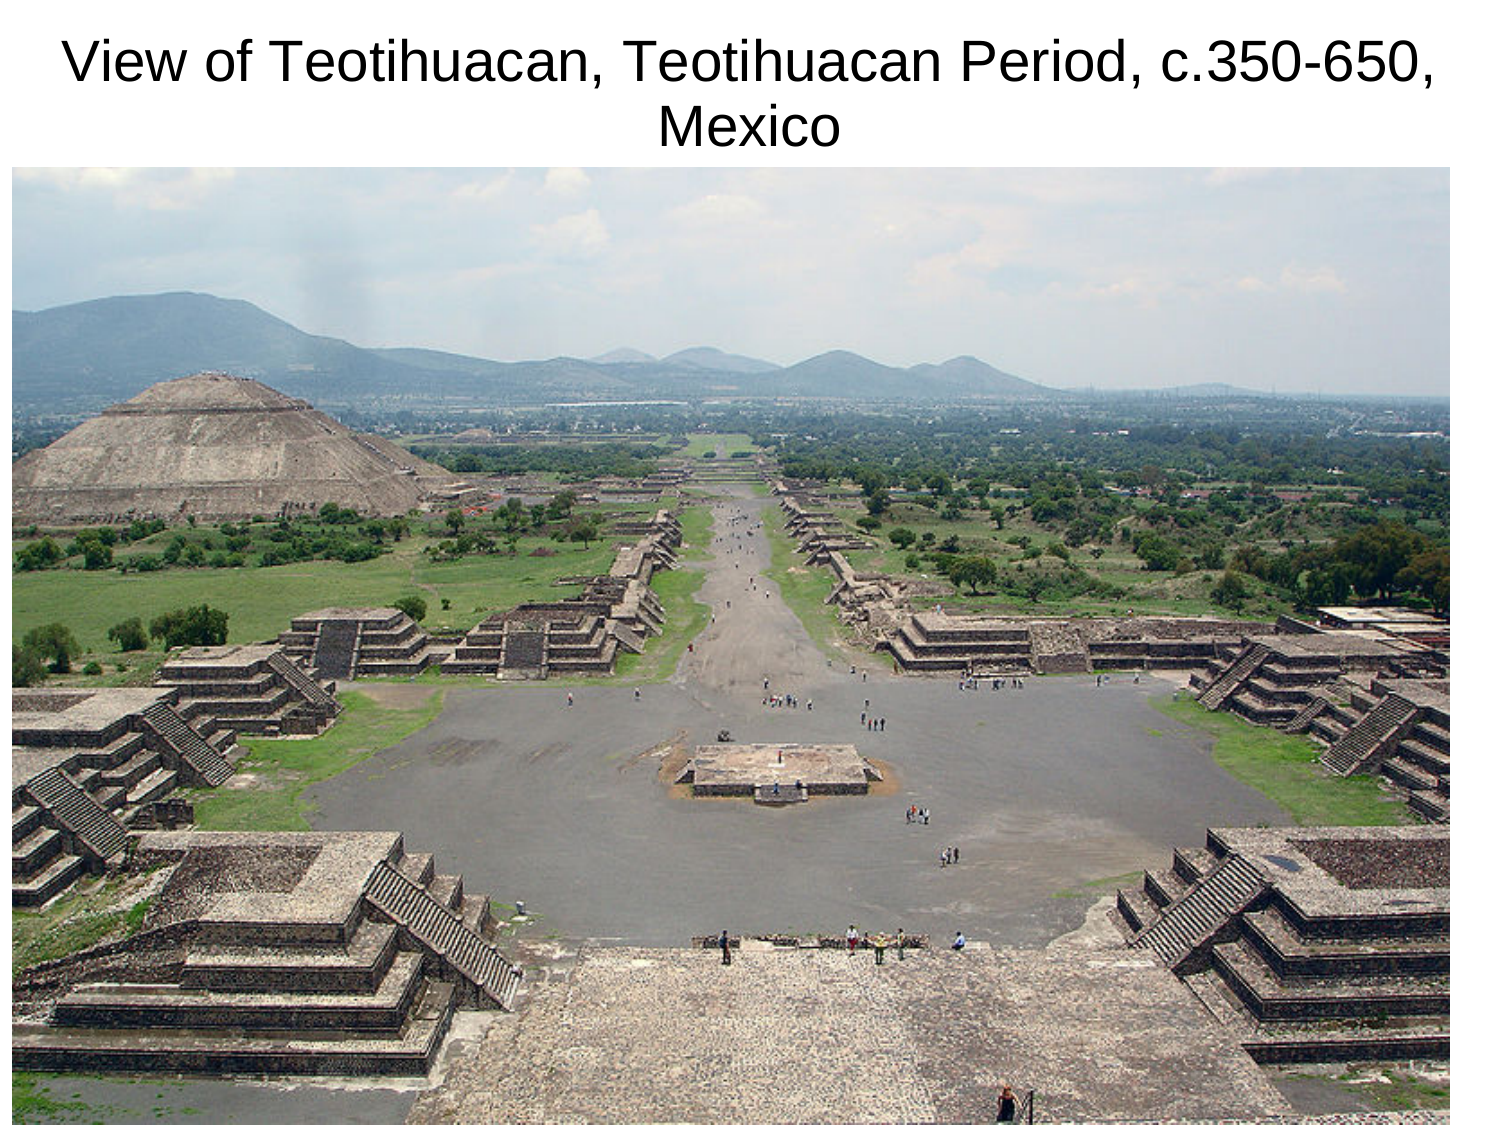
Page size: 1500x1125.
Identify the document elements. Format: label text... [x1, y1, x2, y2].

picture [12, 167, 1450, 1125]
title View of Teotihuacan, Teotihuacan Period, c.350-650, Mexico [0, 12, 1500, 175]
